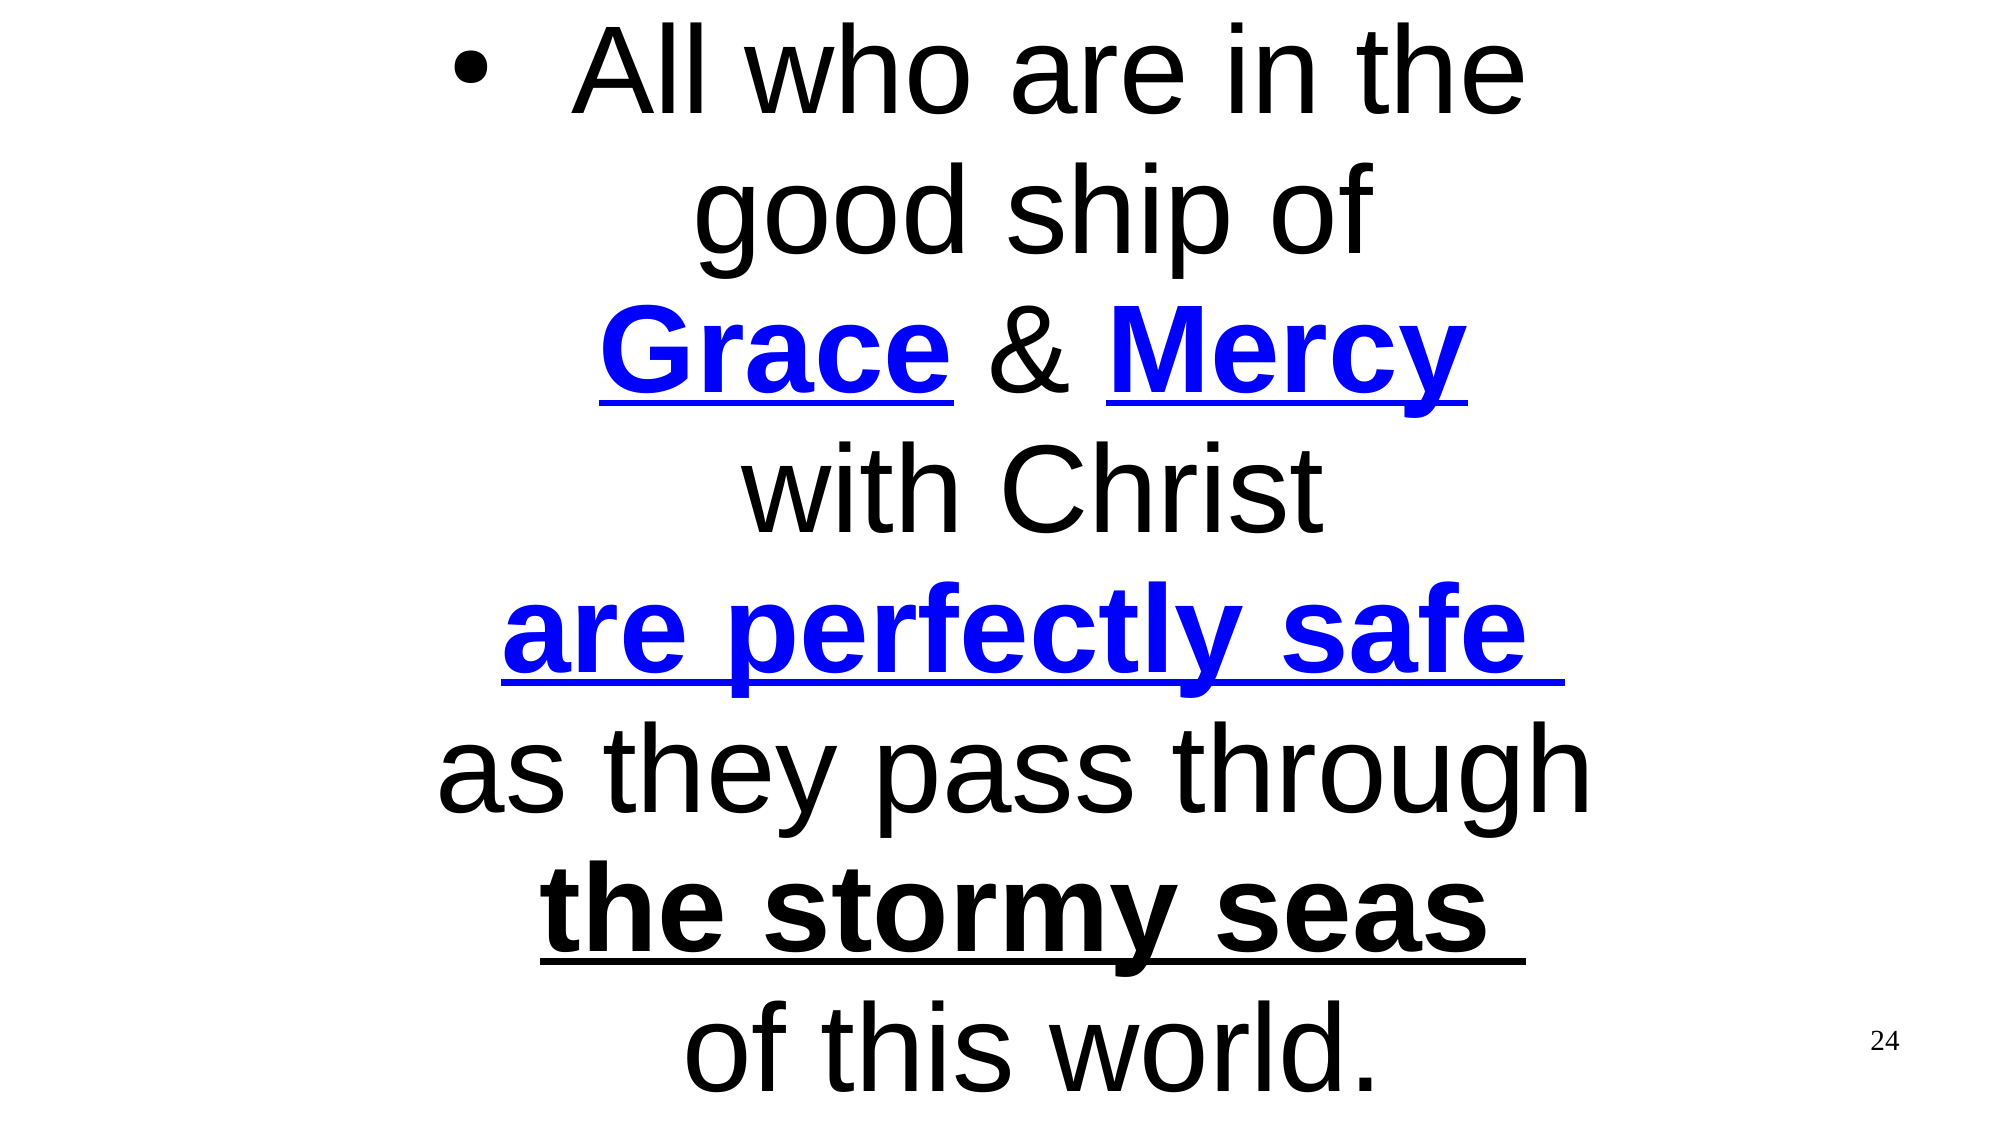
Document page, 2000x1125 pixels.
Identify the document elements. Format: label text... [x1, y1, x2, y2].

list All who are in the good ship of Grace & Mercy with Christ are perfectly safe as they pass through the stormy seas of this world. [0, 0, 1996, 1123]
